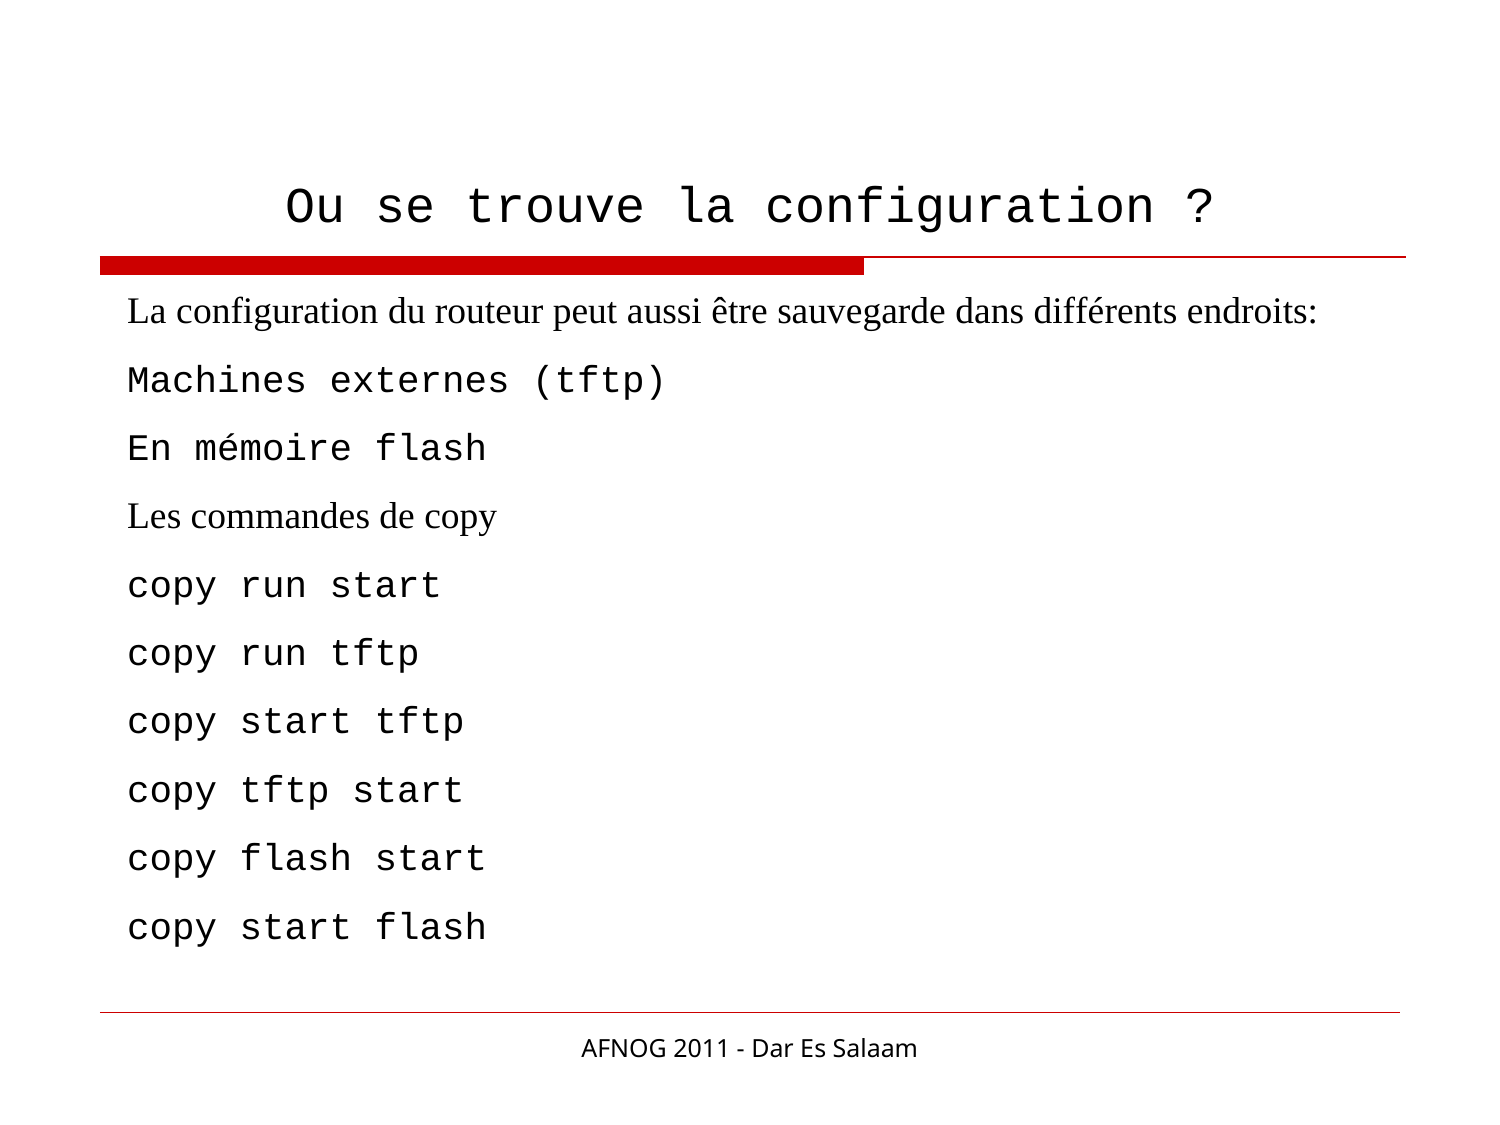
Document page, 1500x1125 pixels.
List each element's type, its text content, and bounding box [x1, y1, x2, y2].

title Ou se trouve la configuration ? [94, 105, 1407, 241]
text_box La configuration du routeur peut aussi être sauvegarde dans différents endroits: Machines externes (tftp) En mémoire flash Les commandes de copy copy run start copy run tftp copy start tftp copy tftp start copy flash start copy start flash [112, 278, 1376, 954]
text_box AFNOG 2011 - Dar Es Salaam [512, 1024, 988, 1103]
